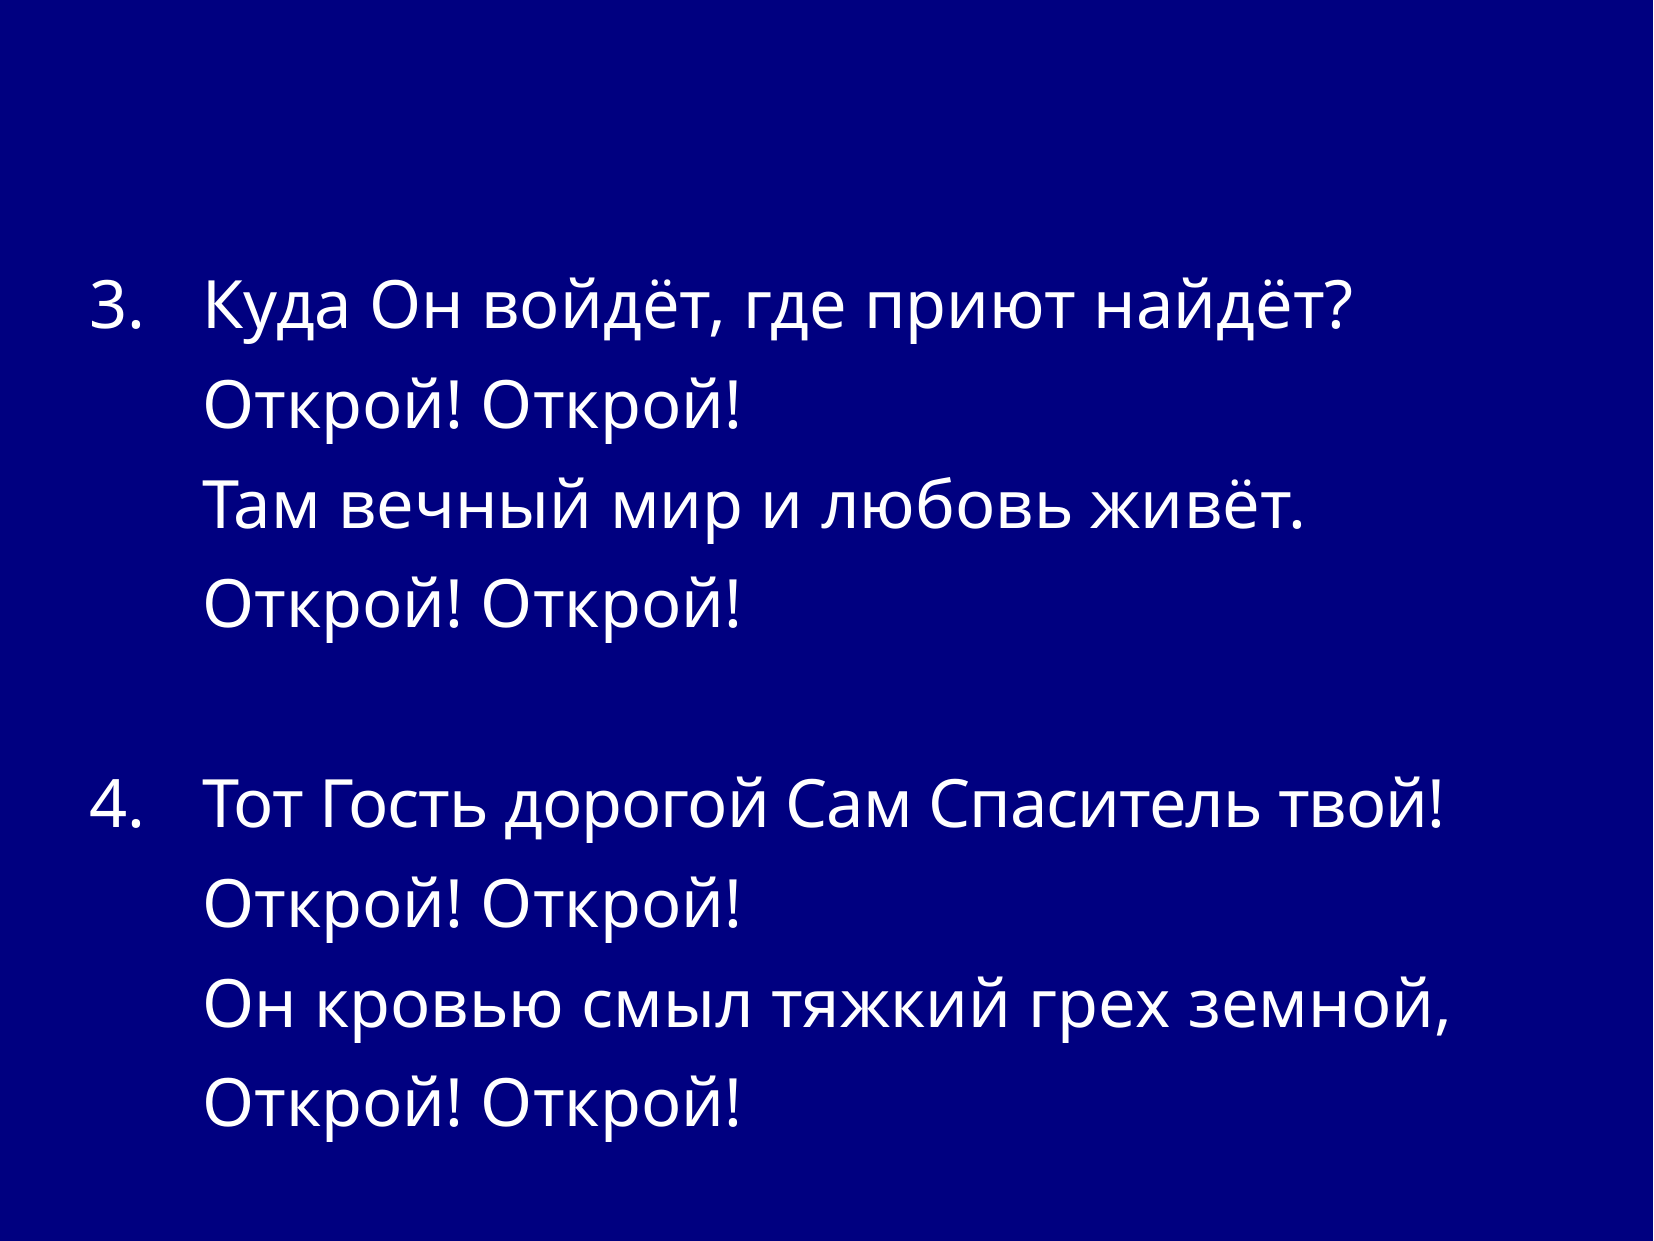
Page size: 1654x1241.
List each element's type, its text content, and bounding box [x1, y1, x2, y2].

text_box 3. Куда Он войдёт, где приют найдёт? Открой! Открой! Там вечный мир и любовь живёт. Открой! Открой! 4. Тот Гость дорогой Сам Спаситель твой! Открой! Открой! Он кровью смыл тяжкий грех земной, Открой! Открой! [75, 150, 1653, 1163]
